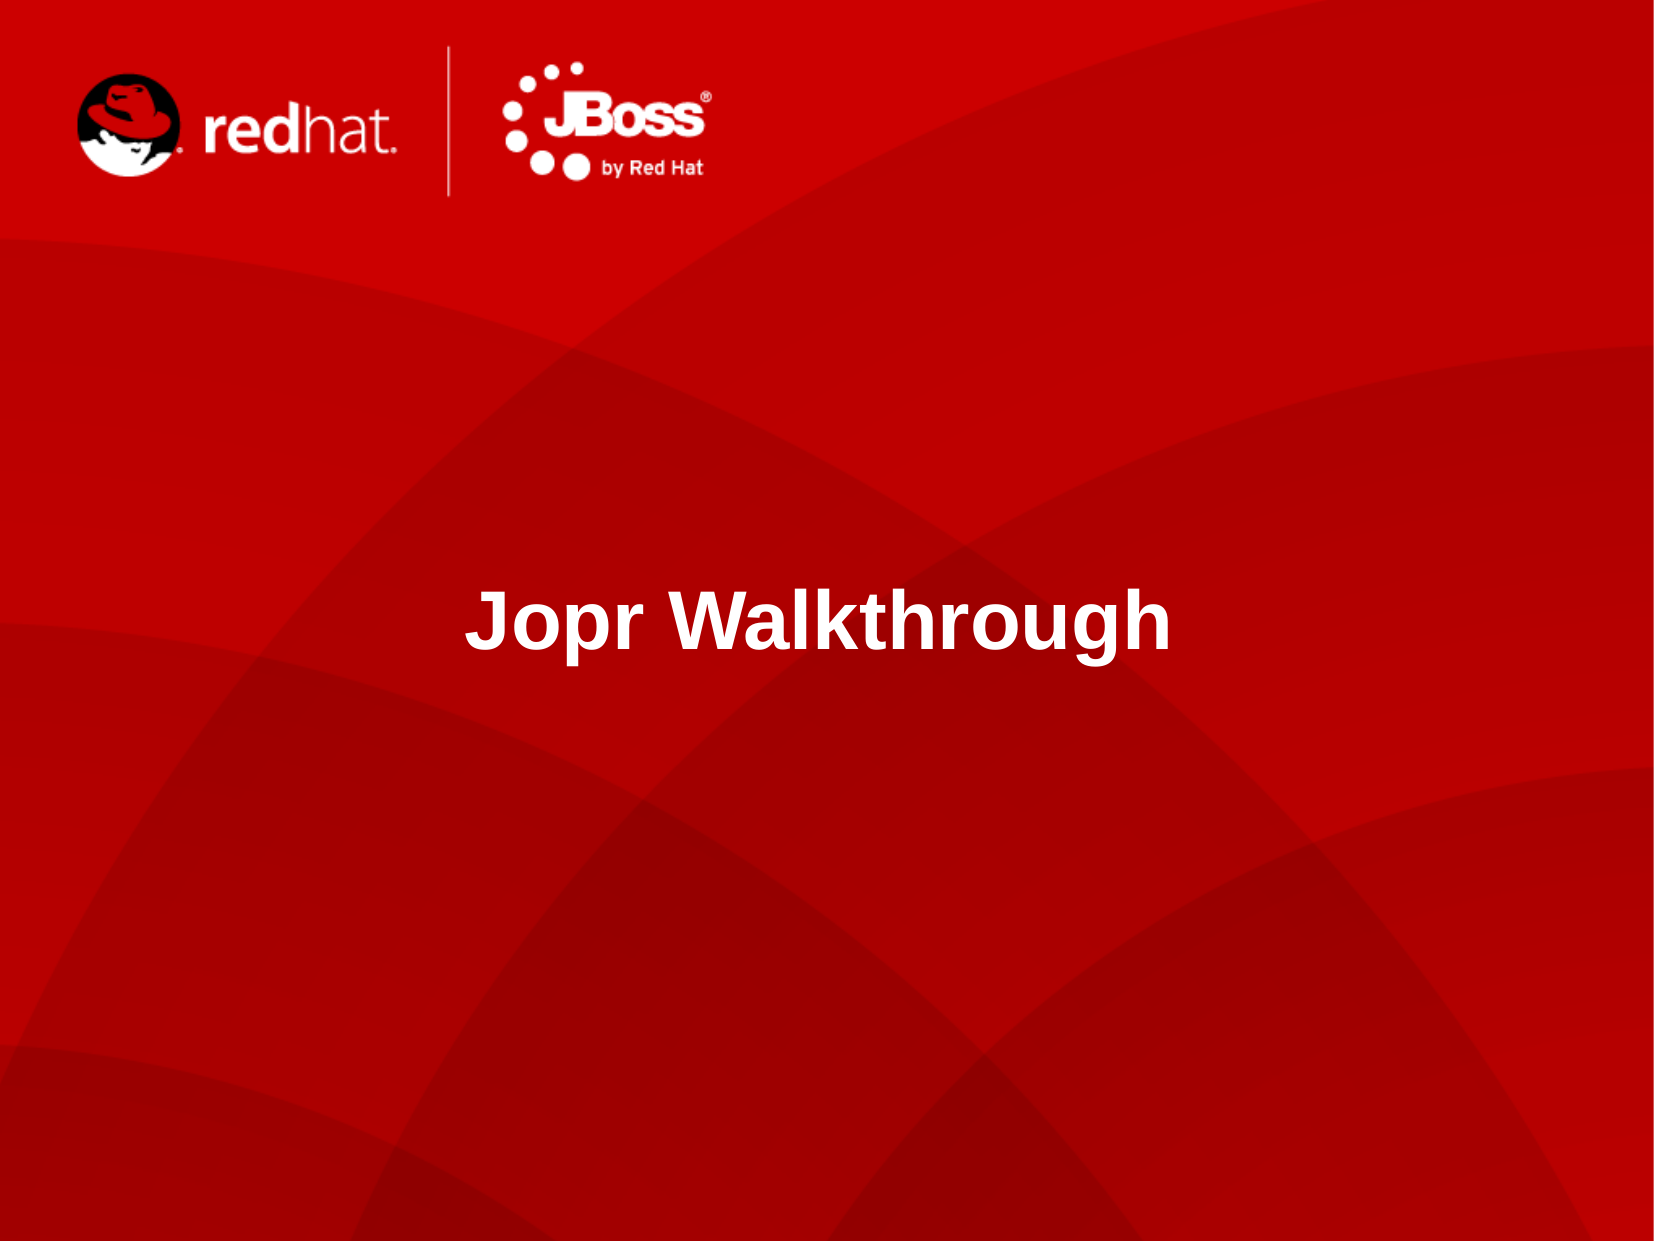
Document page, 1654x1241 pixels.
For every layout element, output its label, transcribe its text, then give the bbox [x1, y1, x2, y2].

picture [0, 0, 1654, 1241]
text_box Jopr Walkthrough [450, 567, 1201, 676]
